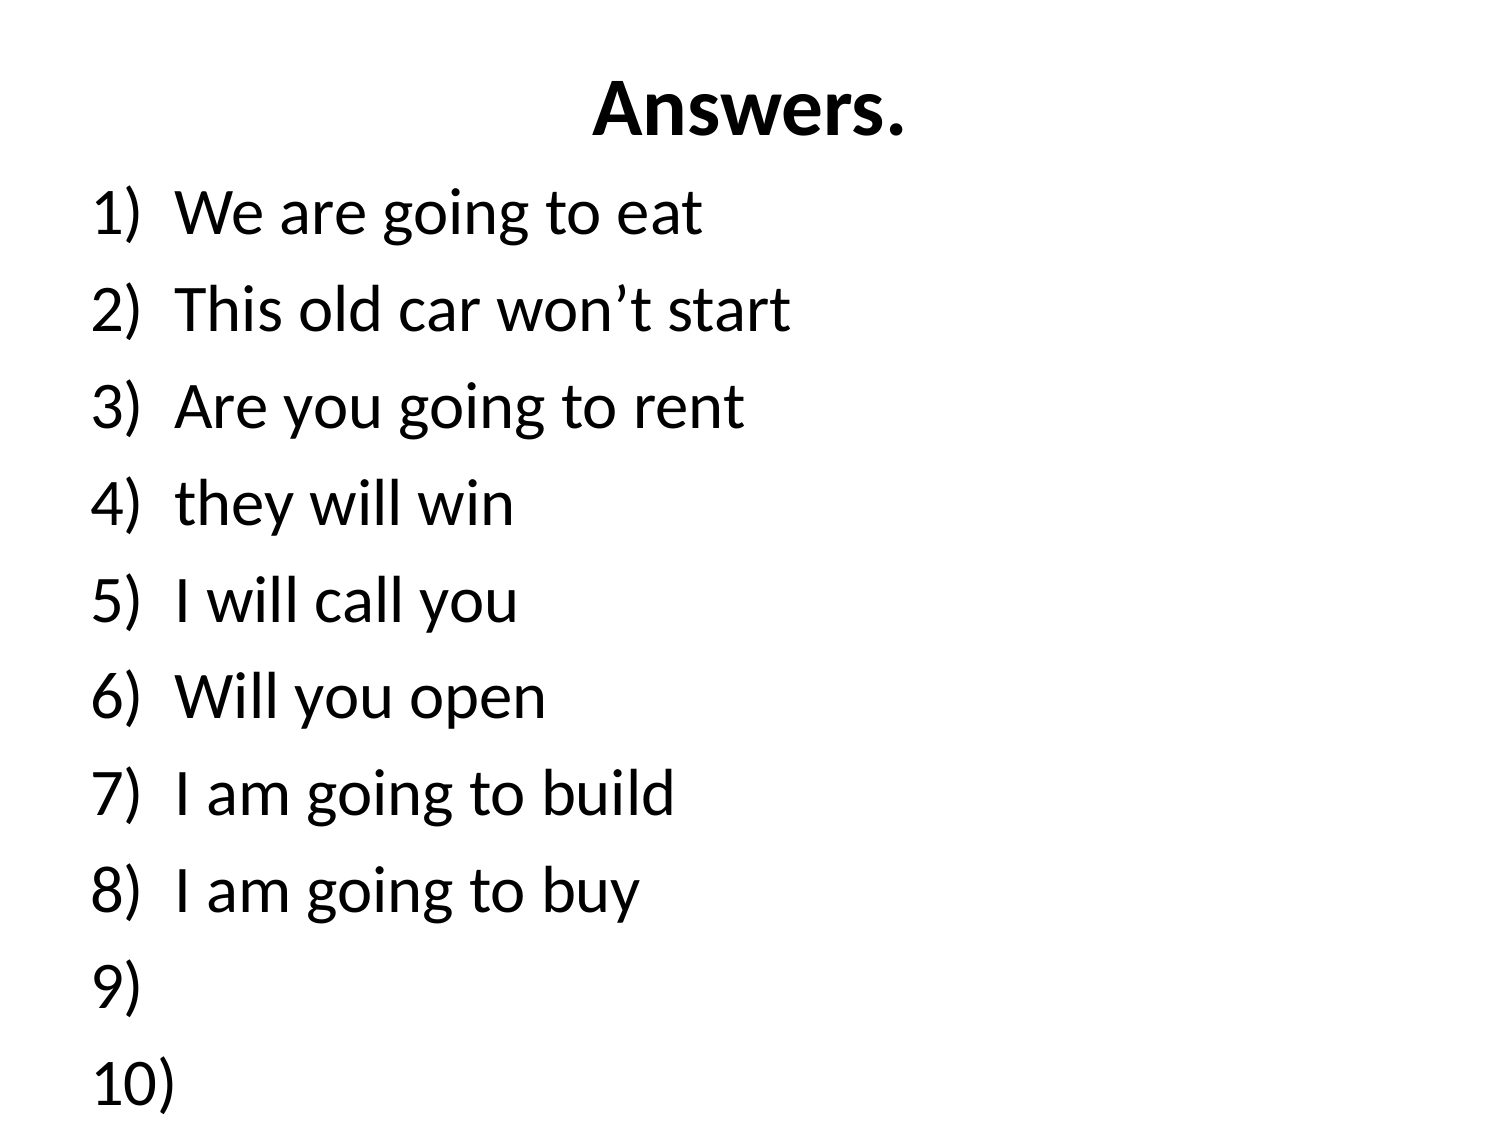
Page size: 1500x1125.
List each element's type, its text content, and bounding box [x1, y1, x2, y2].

list We are going to eat This old car won’t start Are you going to rent they will win I will call you Will you open I am going to build I am going to buy [75, 160, 1426, 1095]
title Answers. [75, 45, 1426, 138]
